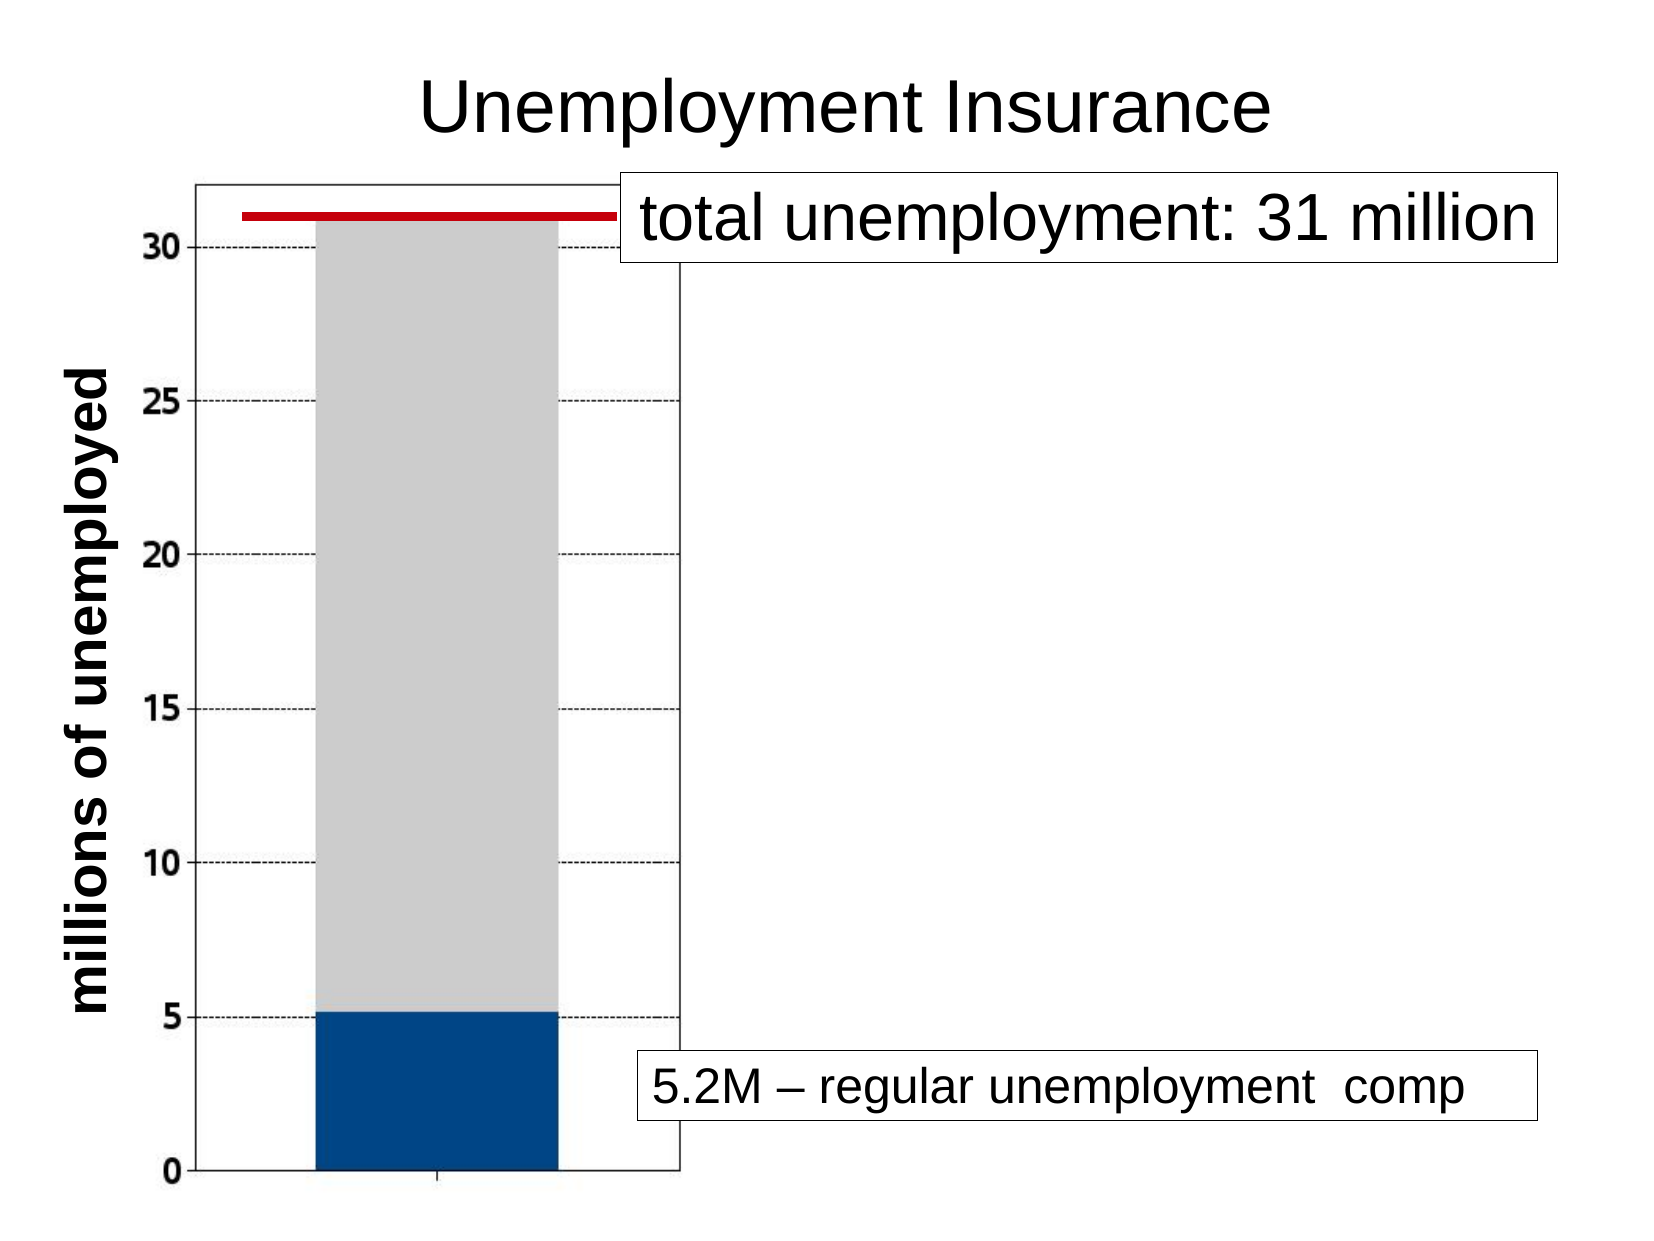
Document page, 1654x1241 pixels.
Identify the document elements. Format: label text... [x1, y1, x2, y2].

text_box 5.2M – regular unemployment comp [637, 1050, 1538, 1121]
picture [131, 164, 692, 1214]
text_box millions of unemployed [46, 335, 127, 1032]
text_box total unemployment: 31 million [620, 172, 1558, 263]
text_box Unemployment Insurance [377, 57, 1315, 157]
